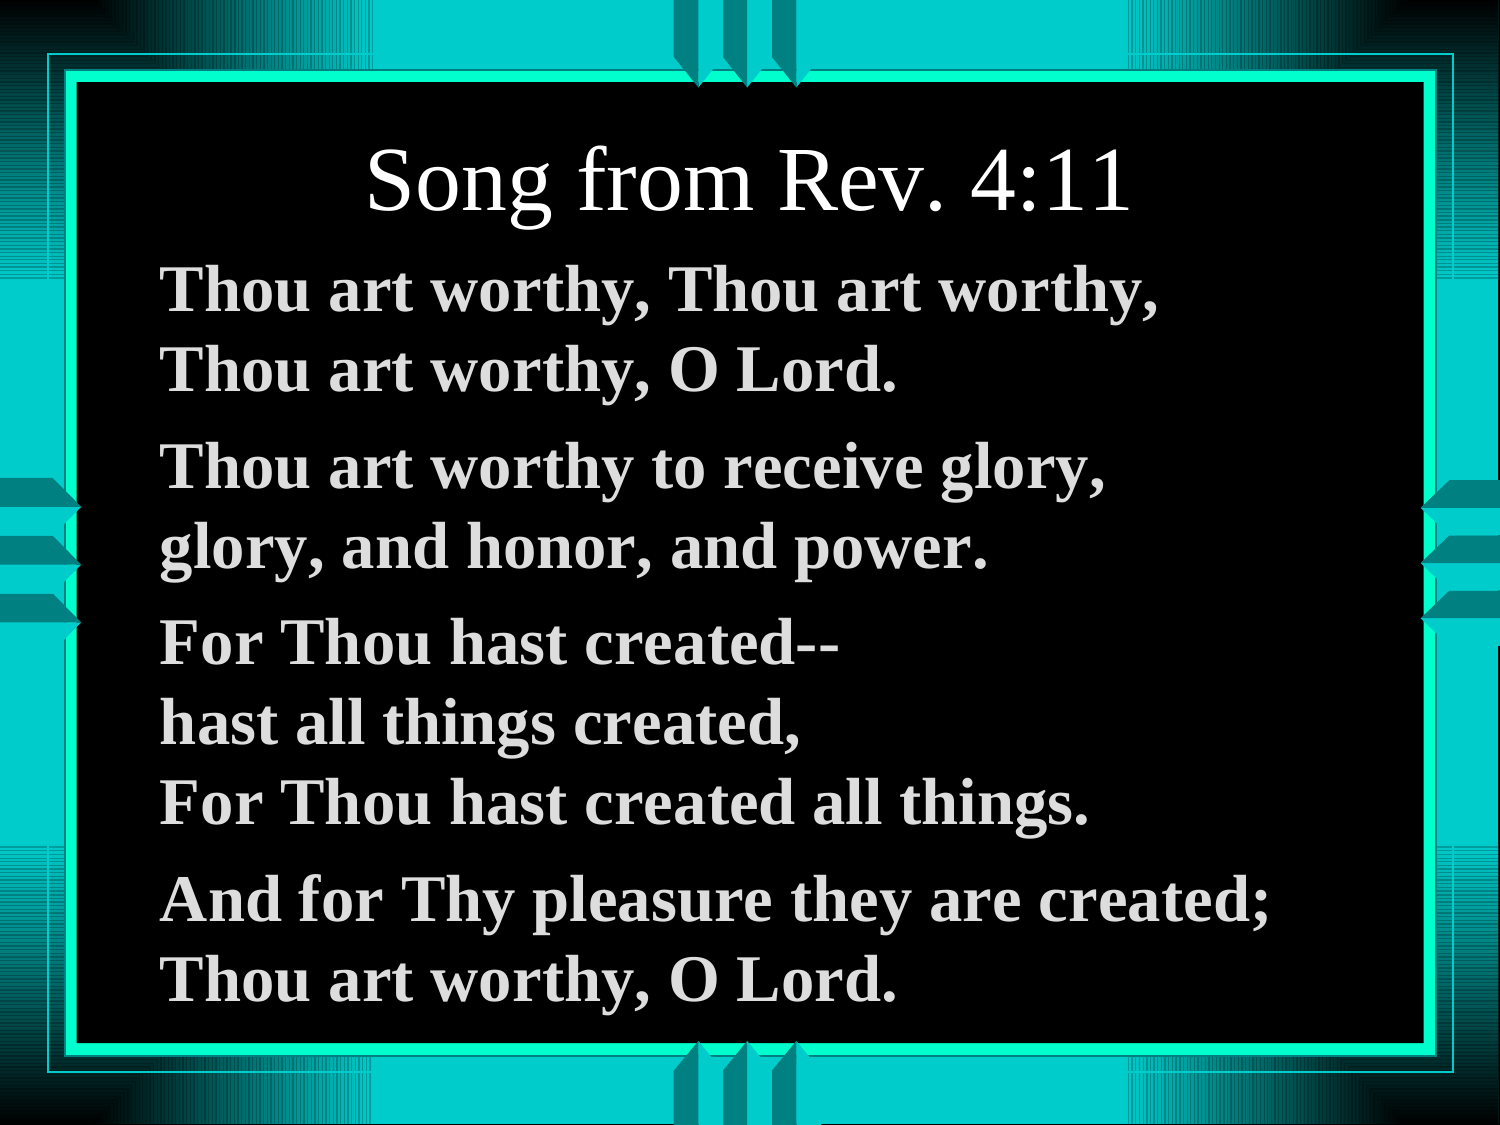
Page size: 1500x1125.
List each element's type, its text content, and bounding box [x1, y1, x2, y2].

title Song from Rev. 4:11 [78, 49, 1422, 238]
text_box Thou art worthy, Thou art worthy, Thou art worthy, O Lord. Thou art worthy to receive glory, glory, and honor, and power. For Thou hast created-- hast all things created, For Thou hast created all things. And for Thy pleasure they are created; Thou art worthy, O Lord. [144, 237, 1356, 1023]
